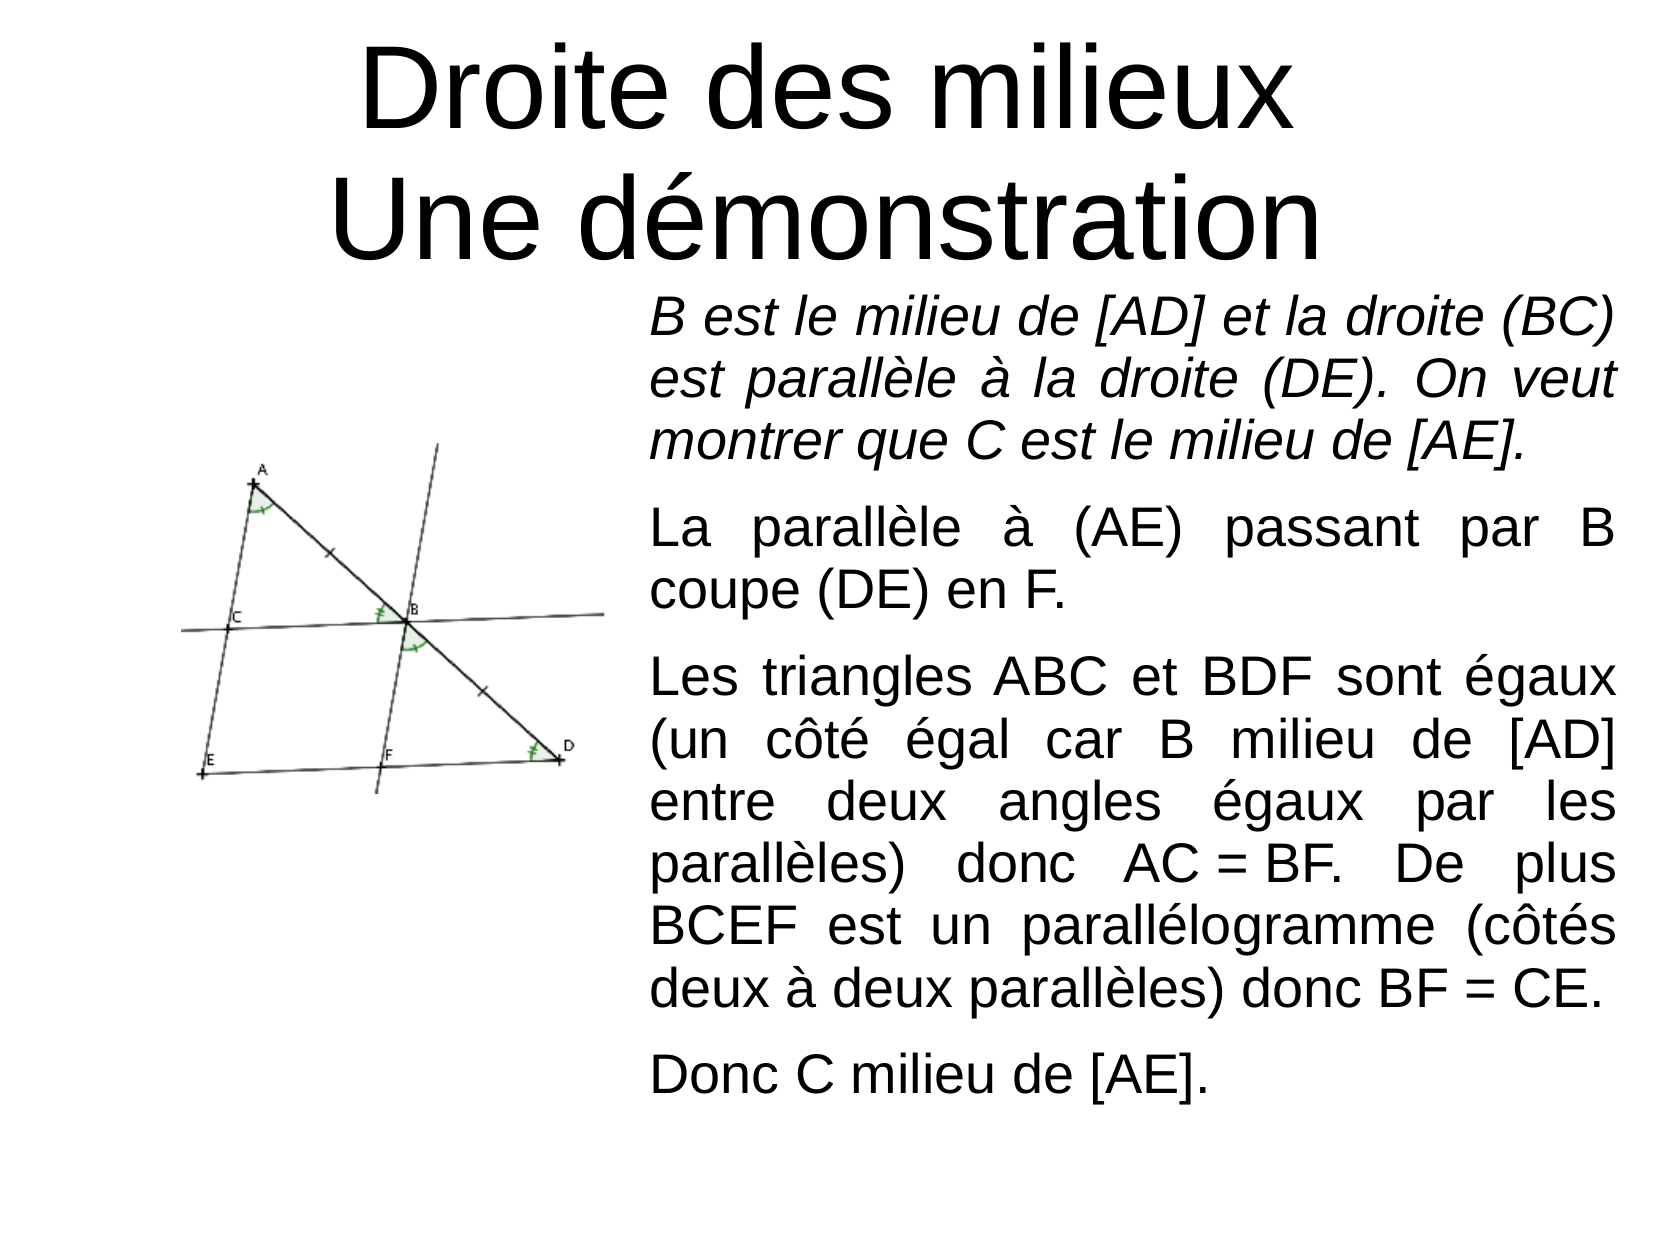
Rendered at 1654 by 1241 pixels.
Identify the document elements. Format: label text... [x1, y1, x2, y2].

title Droite des milieux Une démonstration [82, 21, 1571, 285]
list B est le milieu de [AD] et la droite (BC) est parallèle à la droite (DE). On veut montrer que C est le milieu de [AE]. La parallèle à (AE) passant par B coupe (DE) en F. Les triangles ABC et BDF sont égaux (un côté égal car B milieu de [AD] entre deux angles égaux par les parallèles) donc AC = BF. De plus BCEF est un parallélogramme (côtés deux à deux parallèles) donc BF = CE. Donc C milieu de [AE]. [649, 284, 1619, 1158]
picture [181, 442, 606, 794]
